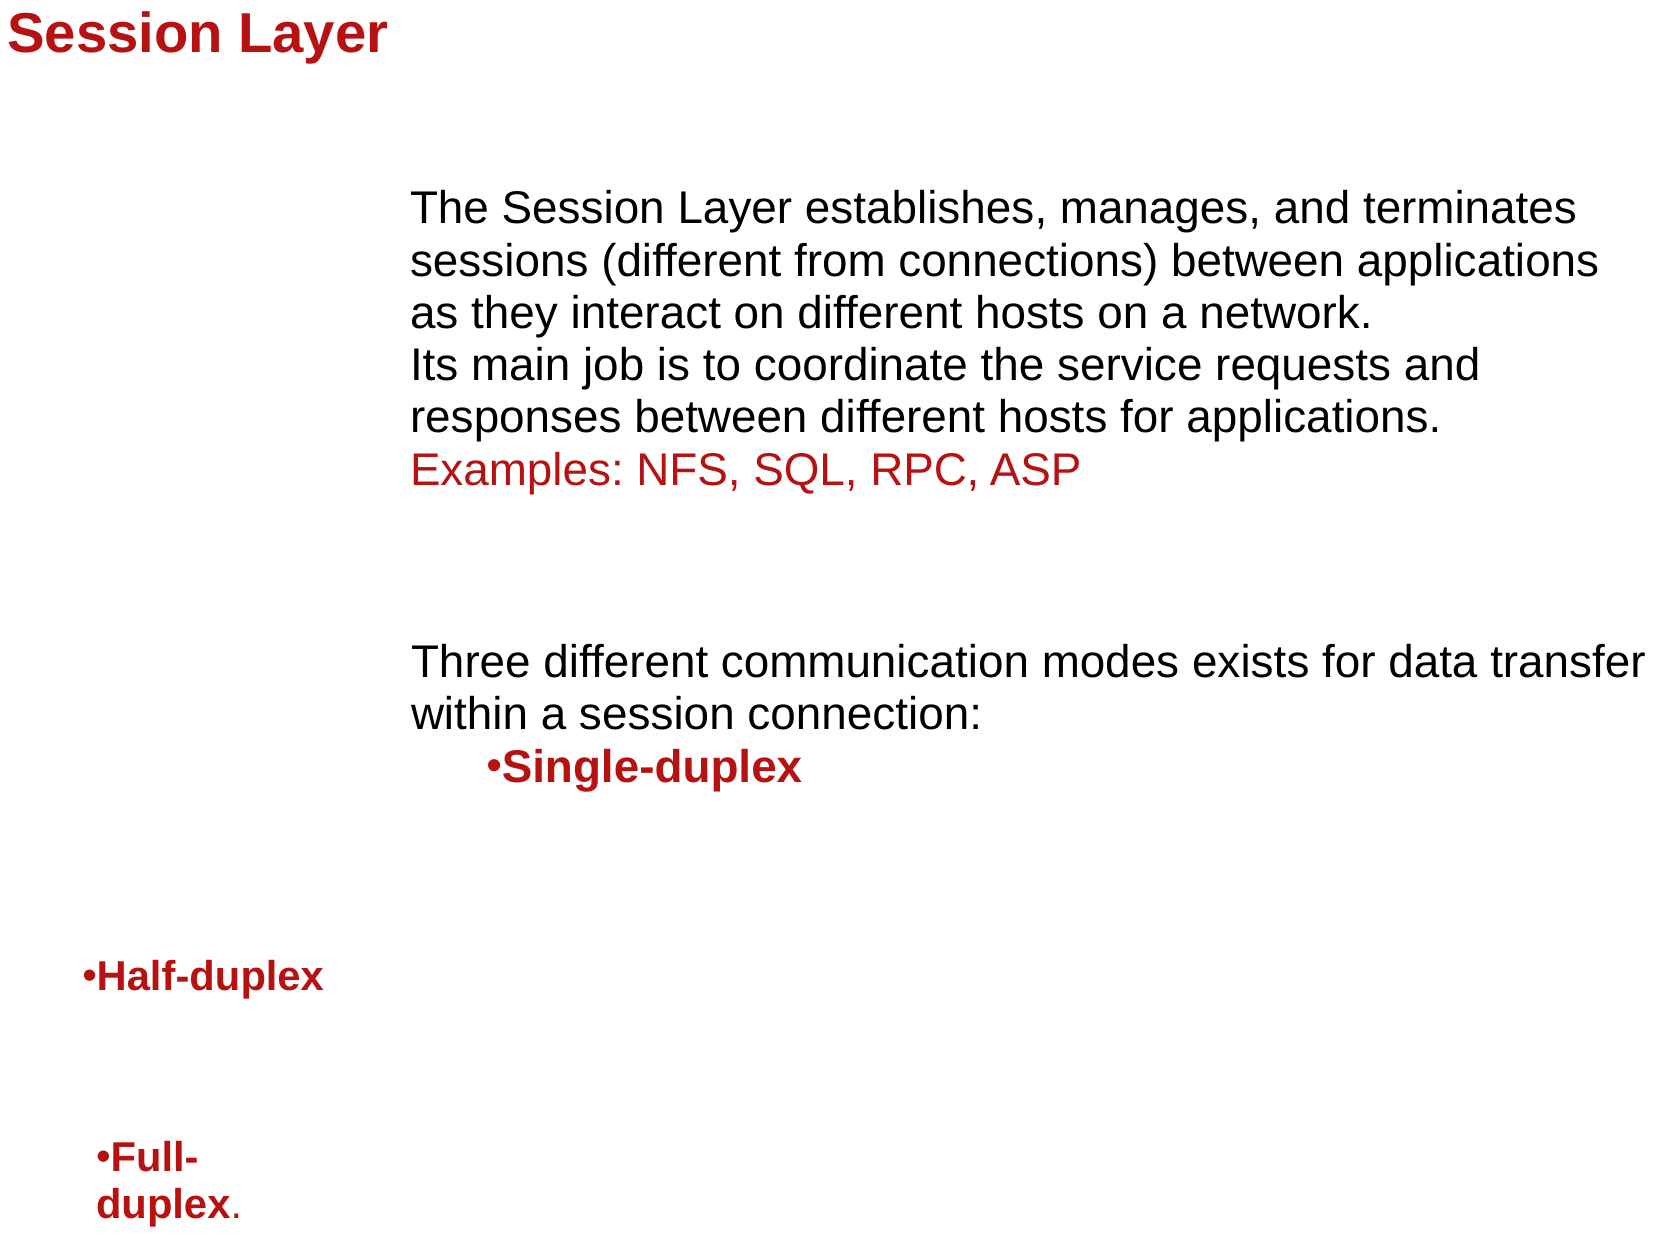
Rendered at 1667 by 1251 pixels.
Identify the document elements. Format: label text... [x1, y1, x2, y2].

text_box The Session Layer establishes, manages, and terminates sessions (different from connections) between applications as they interact on different hosts on a network. Its main job is to coordinate the service requests and responses between different hosts for applications. Examples: NFS, SQL, RPC, ASP [410, 182, 1604, 496]
text_box Session Layer [7, 1, 404, 66]
text_box Half-duplex [7, 952, 826, 1001]
text_box Three different communication modes exists for data transfer within a session connection: Single-duplex [411, 635, 1660, 793]
text_box Full-duplex. [21, 1133, 300, 1229]
